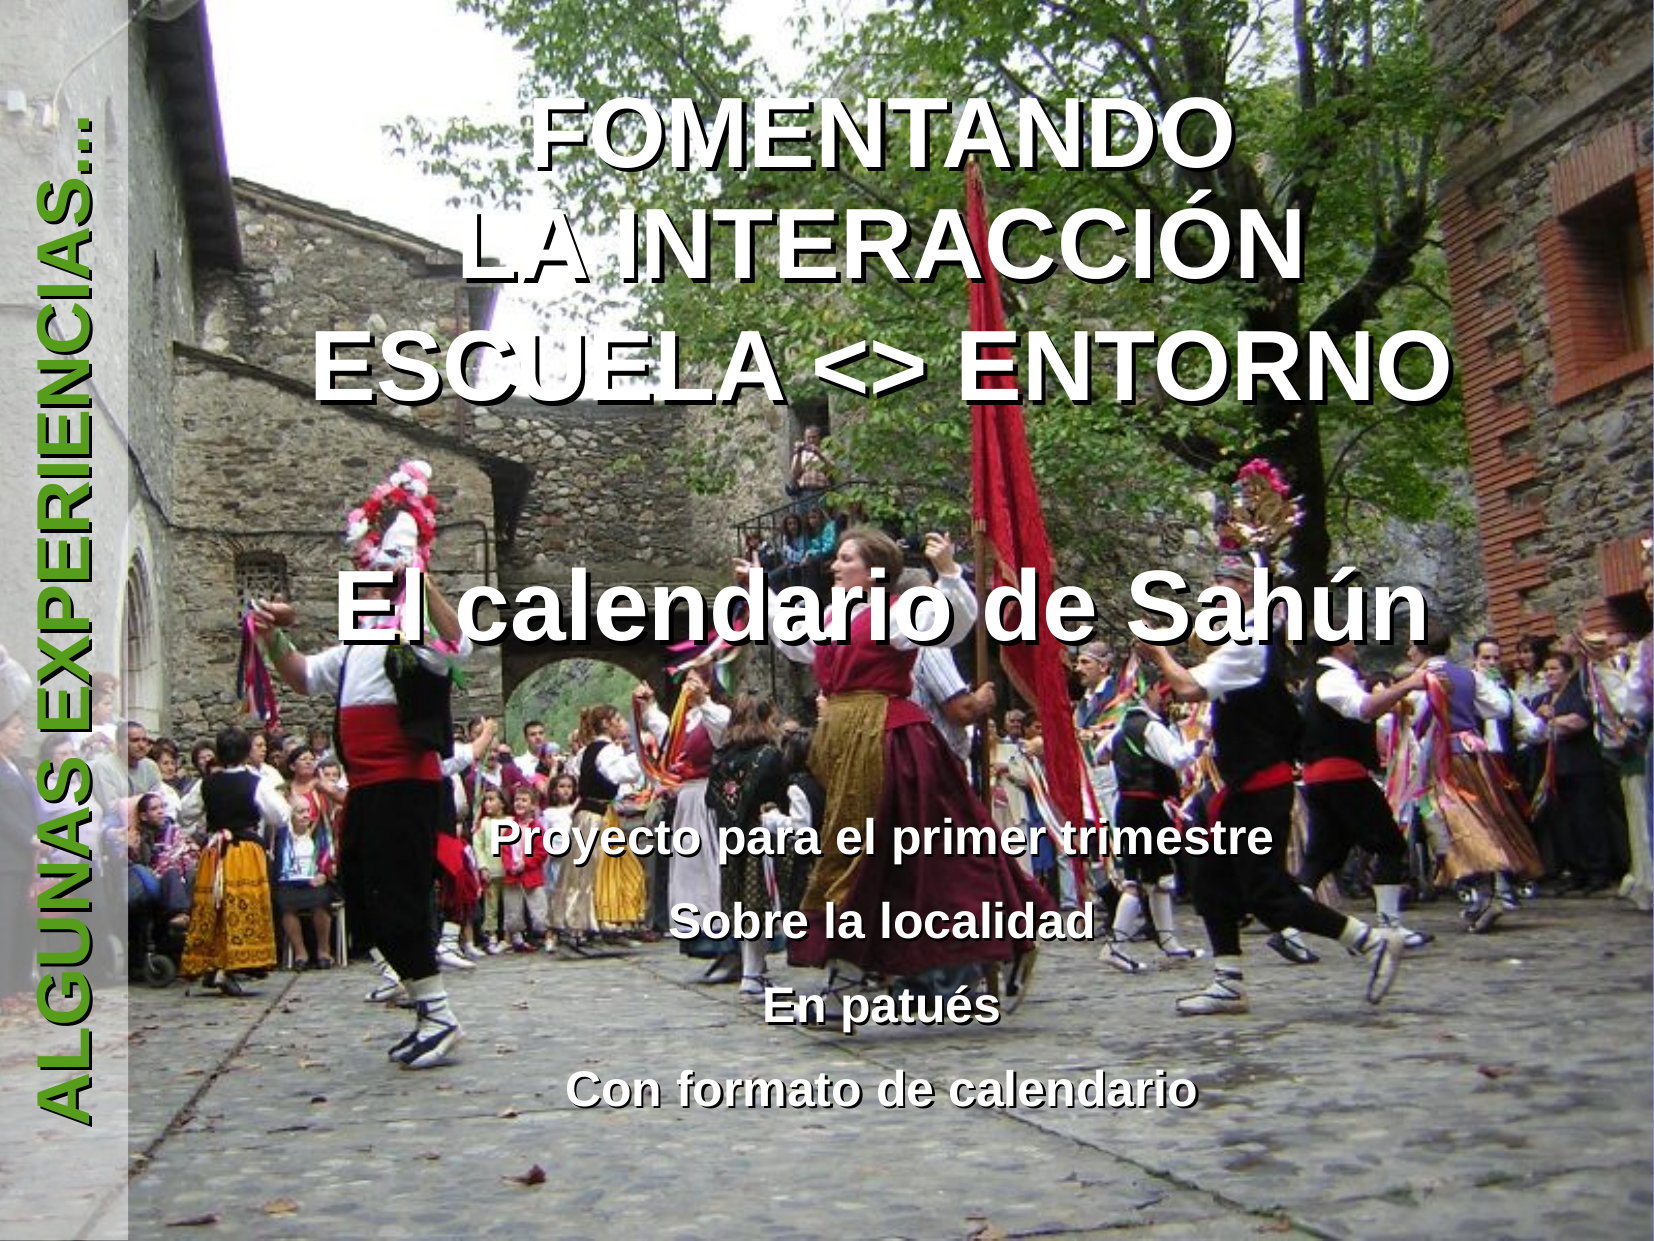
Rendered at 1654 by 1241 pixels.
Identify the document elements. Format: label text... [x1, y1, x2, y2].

subtitle FOMENTANDO LA INTERACCIÓN ESCUELA <> ENTORNO El calendario de Sahún Proyecto para el primer trimestre Sobre la localidad En patués Con formato de calendario [171, 77, 1589, 1117]
picture [129, 0, 1654, 1241]
text_box ALGUNAS EXPERIENCIAS... [0, 0, 129, 1241]
